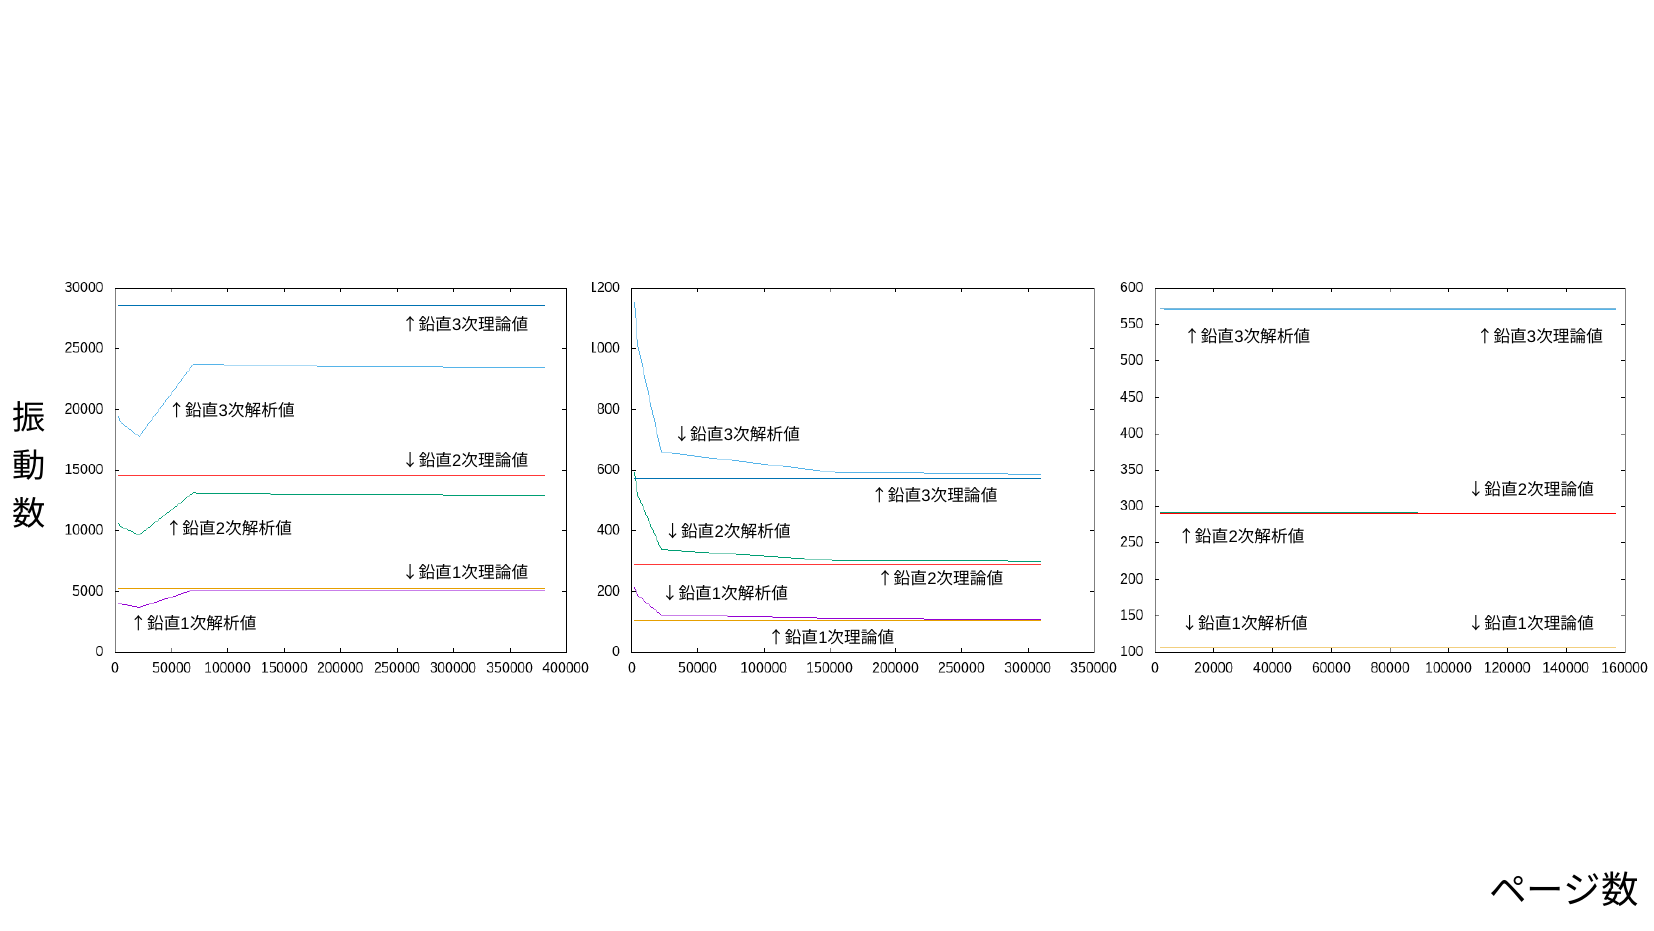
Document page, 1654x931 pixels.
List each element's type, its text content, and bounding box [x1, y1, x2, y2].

text_box ↓鉛直1次解析値 [646, 572, 804, 612]
text_box ↑鉛直3次理論値 [856, 474, 1013, 514]
text_box ↑鉛直2次解析値 [1163, 516, 1320, 556]
text_box ↓鉛直1次解析値 [1166, 602, 1323, 642]
picture [41, 271, 1651, 686]
text_box ↑鉛直2次理論値 [862, 557, 1019, 597]
text_box 振 動 数 [0, 383, 61, 543]
text_box ↓鉛直2次理論値 [1452, 468, 1610, 508]
text_box ↓鉛直2次理論値 [387, 439, 544, 479]
text_box ↑鉛直2次解析値 [150, 507, 308, 547]
text_box ↑鉛直3次解析値 [153, 389, 310, 429]
text_box ↓鉛直2次解析値 [649, 510, 806, 550]
text_box ↑鉛直3次理論値 [387, 303, 544, 343]
text_box ↑鉛直1次理論値 [753, 617, 910, 657]
text_box ↑鉛直3次理論値 [1461, 315, 1619, 355]
text_box ↓鉛直1次理論値 [1452, 602, 1609, 642]
text_box ページ数 [1474, 852, 1654, 922]
text_box ↑鉛直1次解析値 [115, 602, 272, 642]
text_box ↑鉛直3次解析値 [1169, 315, 1326, 355]
text_box ↓鉛直1次理論値 [387, 551, 544, 591]
text_box ↓鉛直3次解析値 [658, 413, 815, 453]
